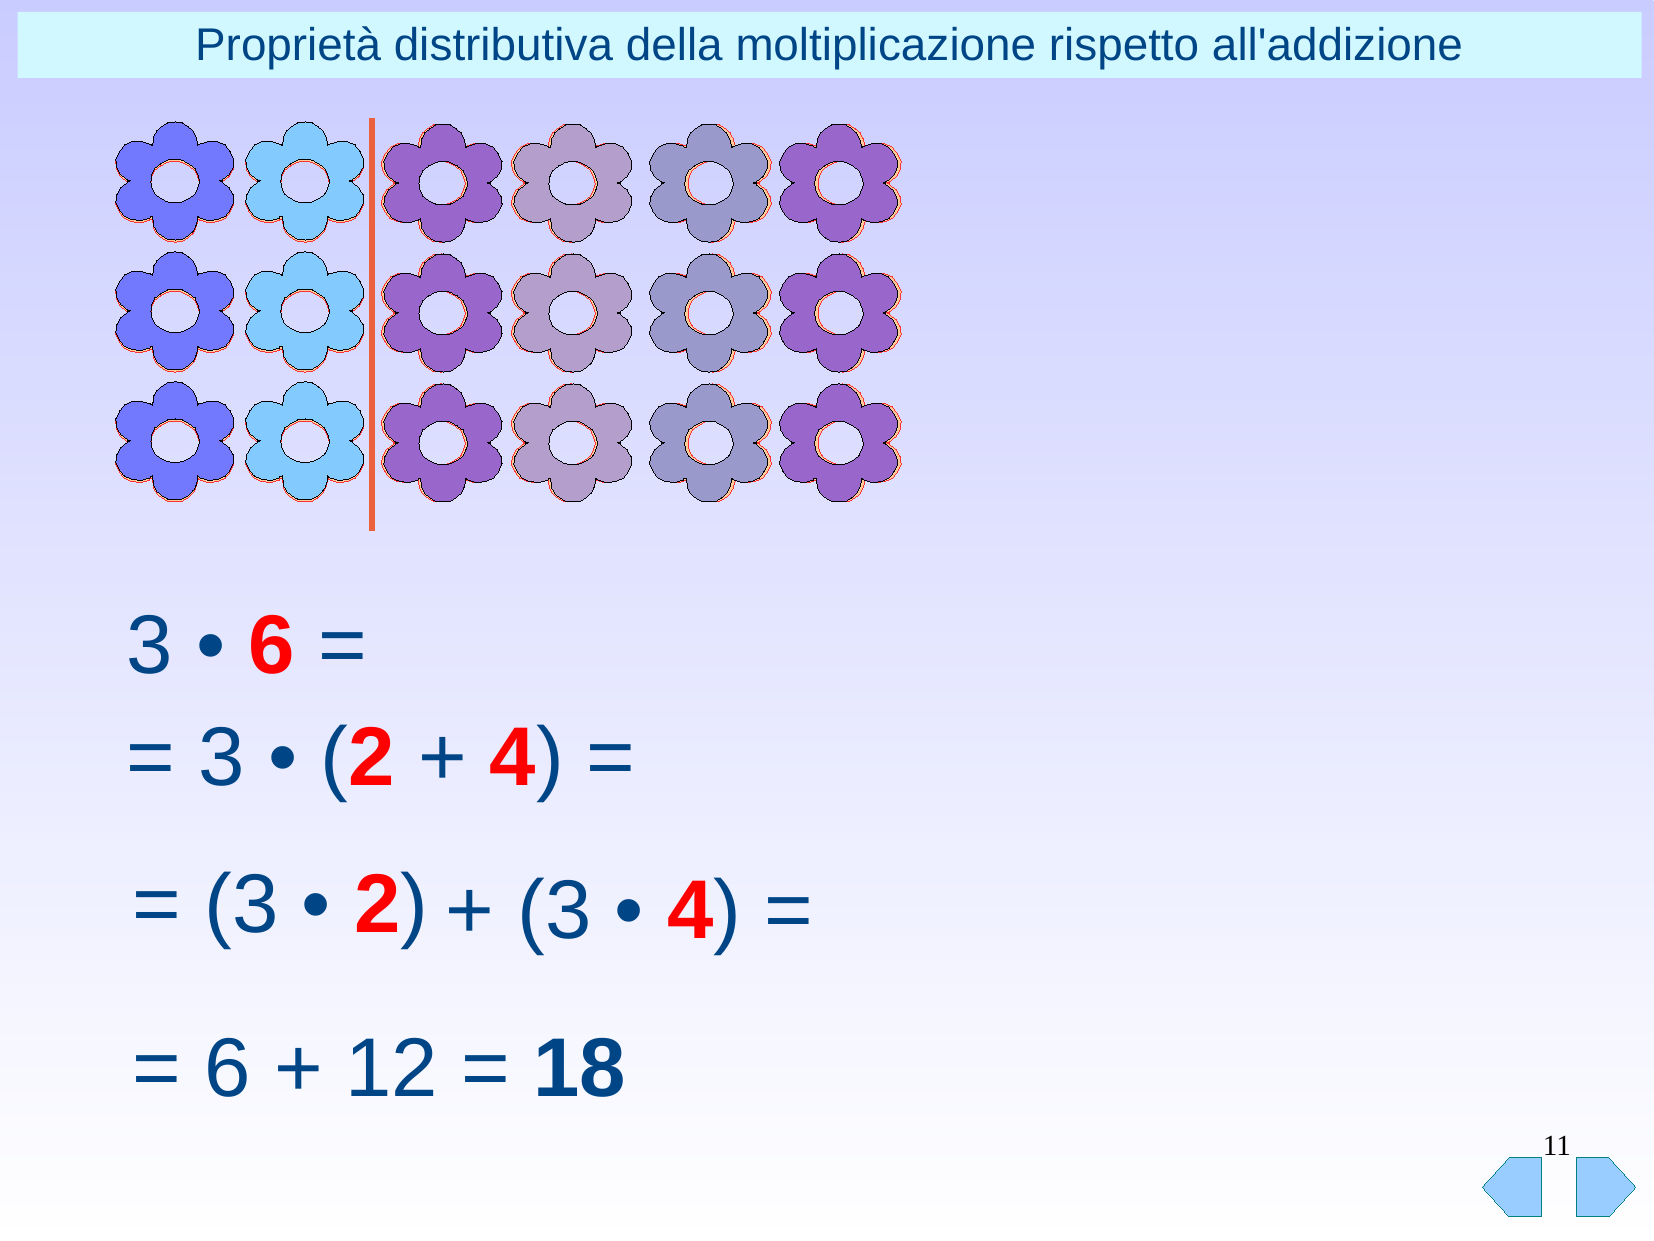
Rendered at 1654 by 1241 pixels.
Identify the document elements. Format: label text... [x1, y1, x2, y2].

text_box [115, 251, 234, 373]
text_box [245, 121, 364, 243]
text_box = 3 • (2 + 4) = [112, 702, 857, 811]
text_box [779, 253, 902, 373]
text_box = 6 + 12 = 18 [118, 1014, 798, 1123]
text_box [115, 381, 234, 502]
text_box [1576, 1157, 1636, 1217]
text_box [649, 124, 772, 243]
text_box [1482, 1157, 1542, 1217]
text_box [381, 383, 503, 502]
text_box [511, 253, 632, 373]
text_box [779, 383, 902, 502]
text_box Proprietà distributiva della moltiplicazione rispetto all'addizione [17, 11, 1642, 78]
text_box [649, 253, 772, 373]
text_box [245, 251, 364, 373]
text_box [779, 124, 902, 243]
text_box [381, 253, 503, 373]
text_box [649, 383, 772, 502]
text_box 3 • 6 = [112, 590, 857, 699]
text_box [381, 124, 503, 243]
text_box + (3 • 4) = [431, 856, 875, 965]
text_box [115, 121, 234, 243]
text_box [511, 124, 632, 243]
text_box = (3 • 2) [118, 850, 473, 959]
text_box [511, 383, 632, 502]
text_box [245, 381, 364, 502]
